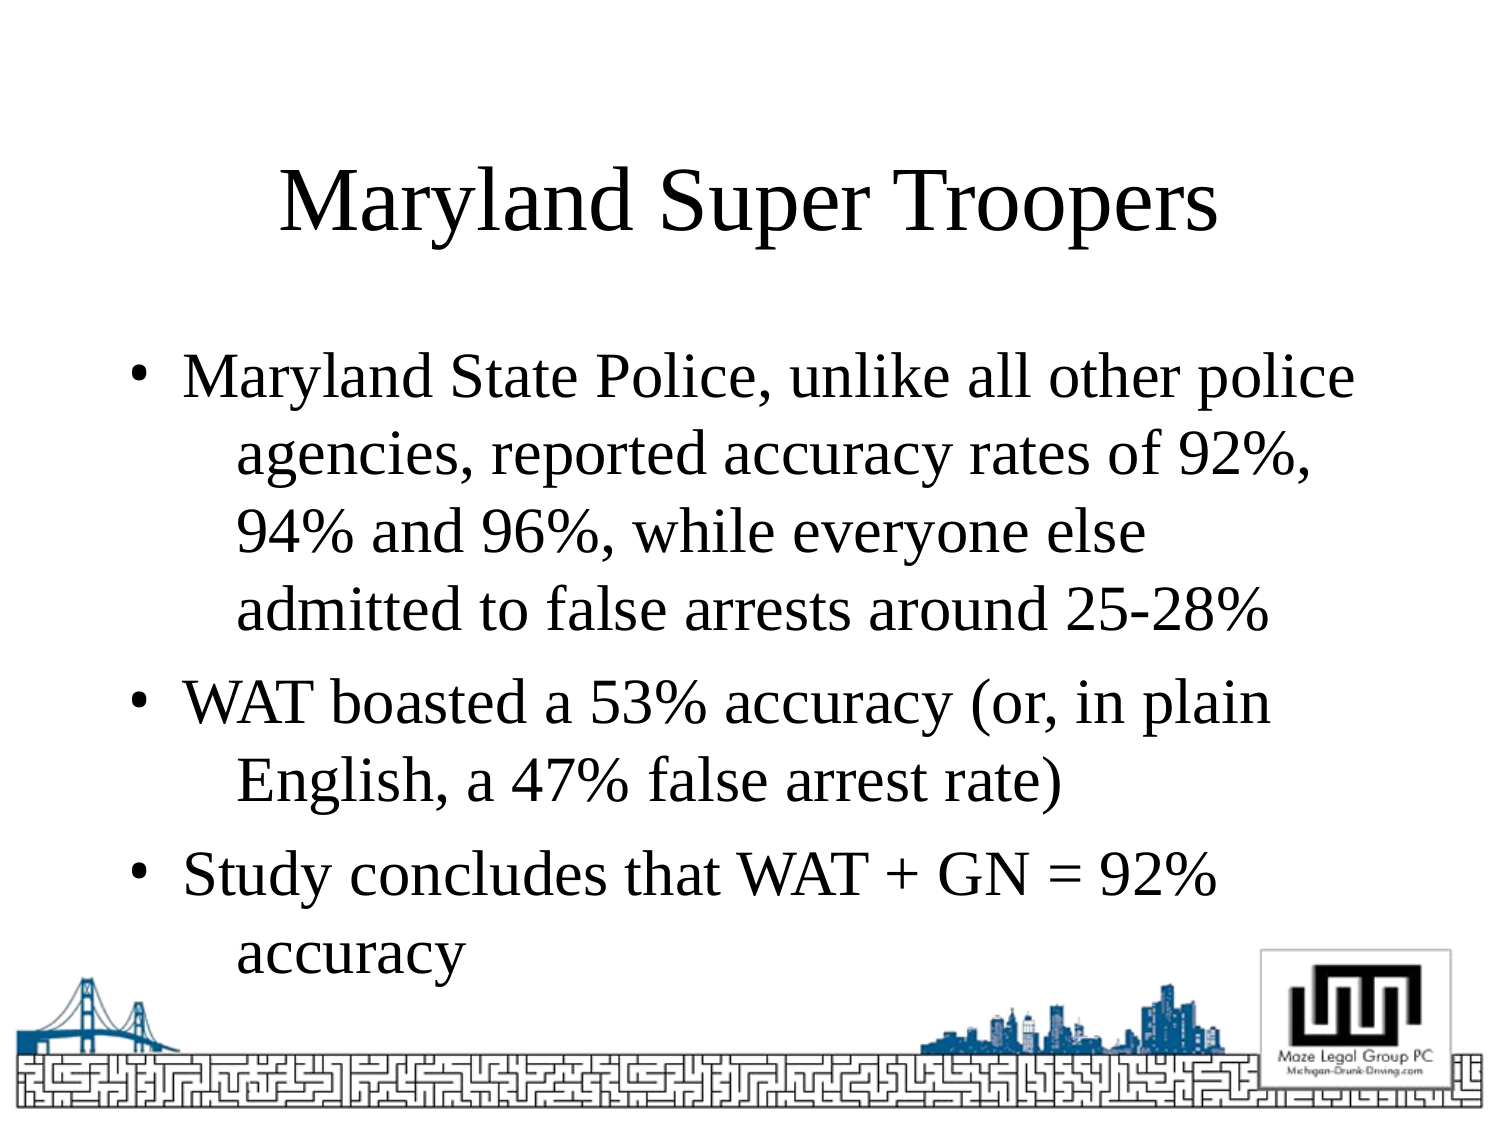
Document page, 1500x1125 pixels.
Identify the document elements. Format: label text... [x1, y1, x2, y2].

list Maryland State Police, unlike all other police agencies, reported accuracy rates of 92%, 94% and 96%, while everyone else admitted to false arrests around 25-28% WAT boasted a 53% accuracy (or, in plain English, a 47% false arrest rate) Study concludes that WAT + GN = 92% accuracy [112, 324, 1388, 1000]
title Maryland Super Troopers [112, 99, 1388, 288]
